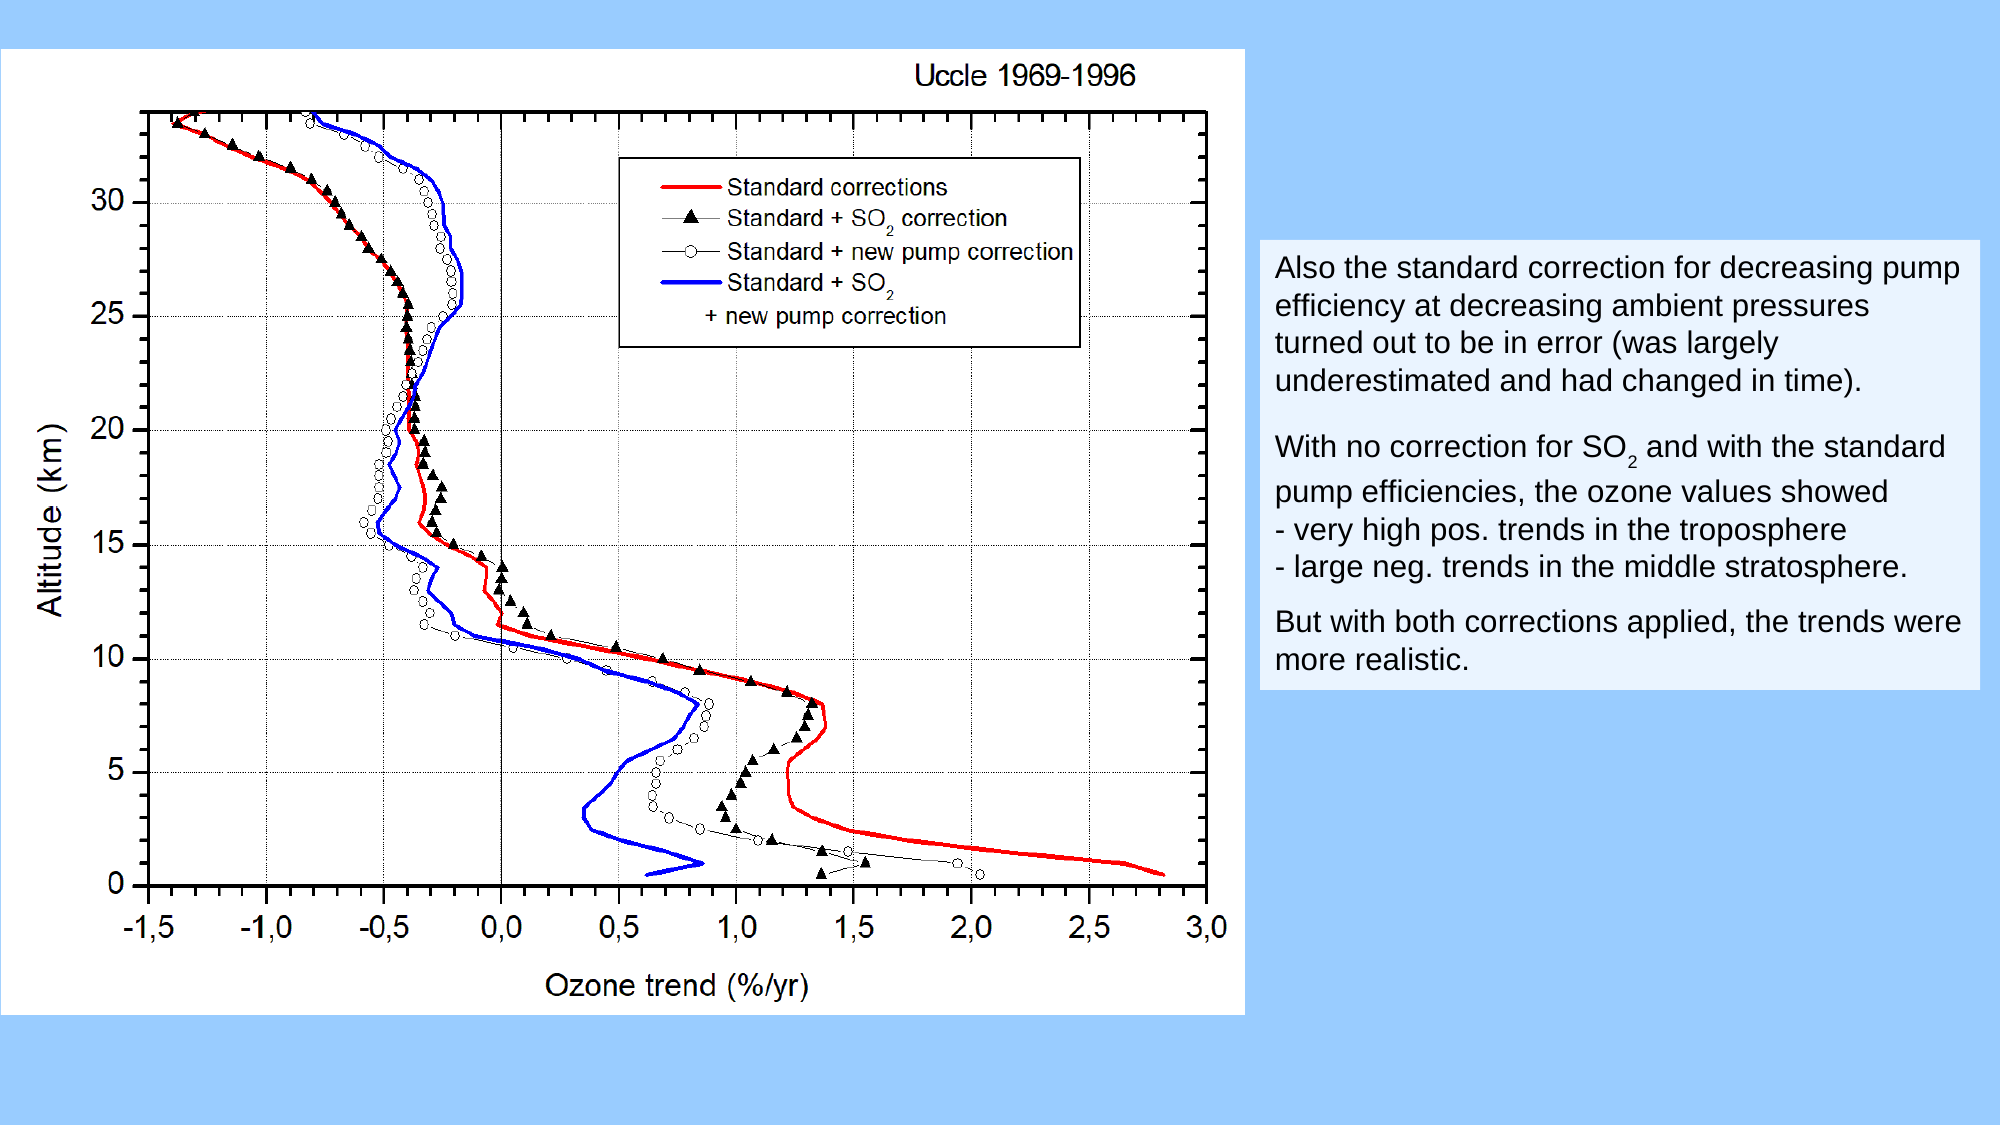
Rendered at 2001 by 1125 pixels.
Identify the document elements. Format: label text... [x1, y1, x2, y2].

text_box Also the standard correction for decreasing pump efficiency at decreasing ambient pressures turned out to be in error (was largely underestimated and had changed in time). With no correction for SO2 and with the standard pump efficiencies, the ozone values showed - very high pos. trends in the troposphere - large neg. trends in the middle stratosphere. But with both corrections applied, the trends were more realistic. [1260, 239, 1981, 691]
picture [0, 49, 1246, 1015]
